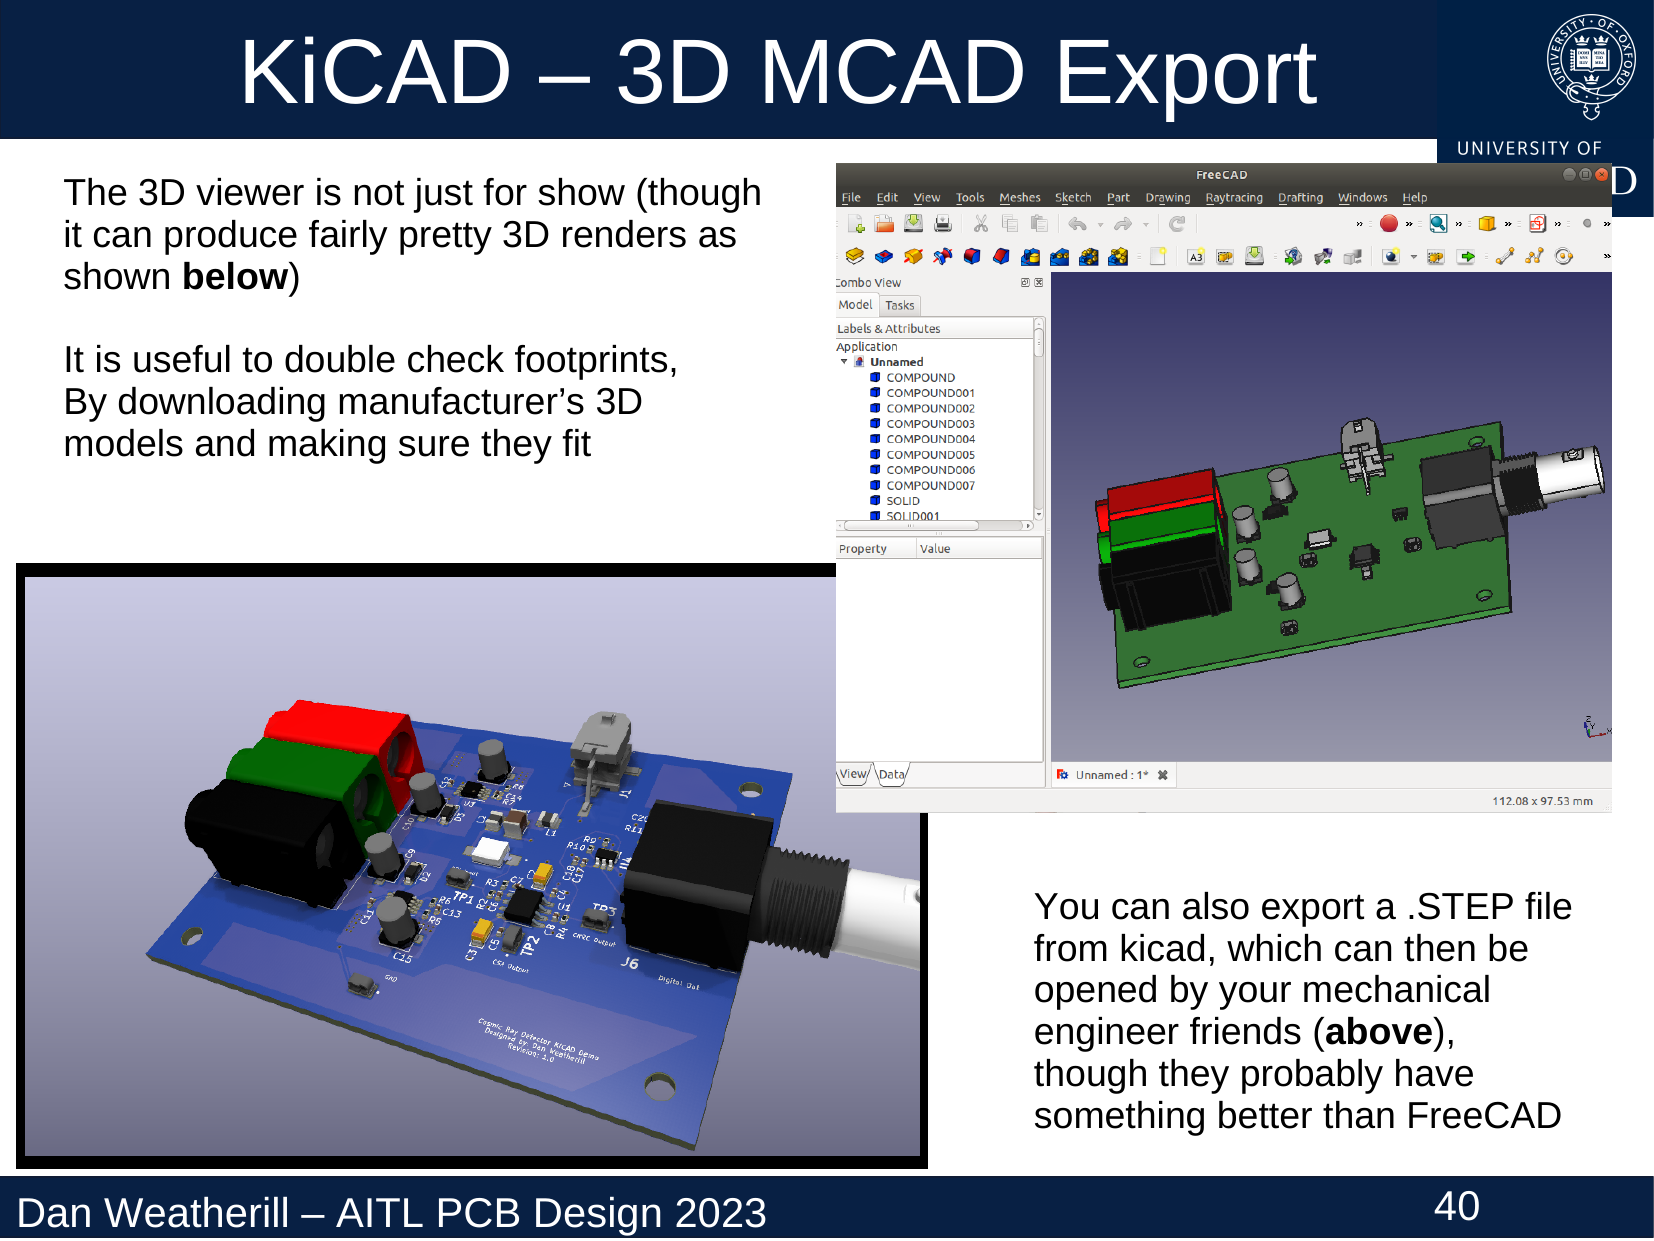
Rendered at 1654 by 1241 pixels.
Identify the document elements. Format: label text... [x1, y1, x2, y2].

text_box You can also export a .STEP file from kicad, which can then be opened by your mechanical engineer friends (above), though they probably have something better than FreeCAD [1019, 878, 1591, 1145]
text_box The 3D viewer is not just for show (though it can produce fairly pretty 3D renders as shown below) It is useful to double check footprints, By downloading manufacturer’s 3D models and making sure they fit [48, 164, 787, 473]
title KiCAD – 3D MCAD Export [35, 0, 1524, 177]
picture [16, 0, 1654, 1169]
